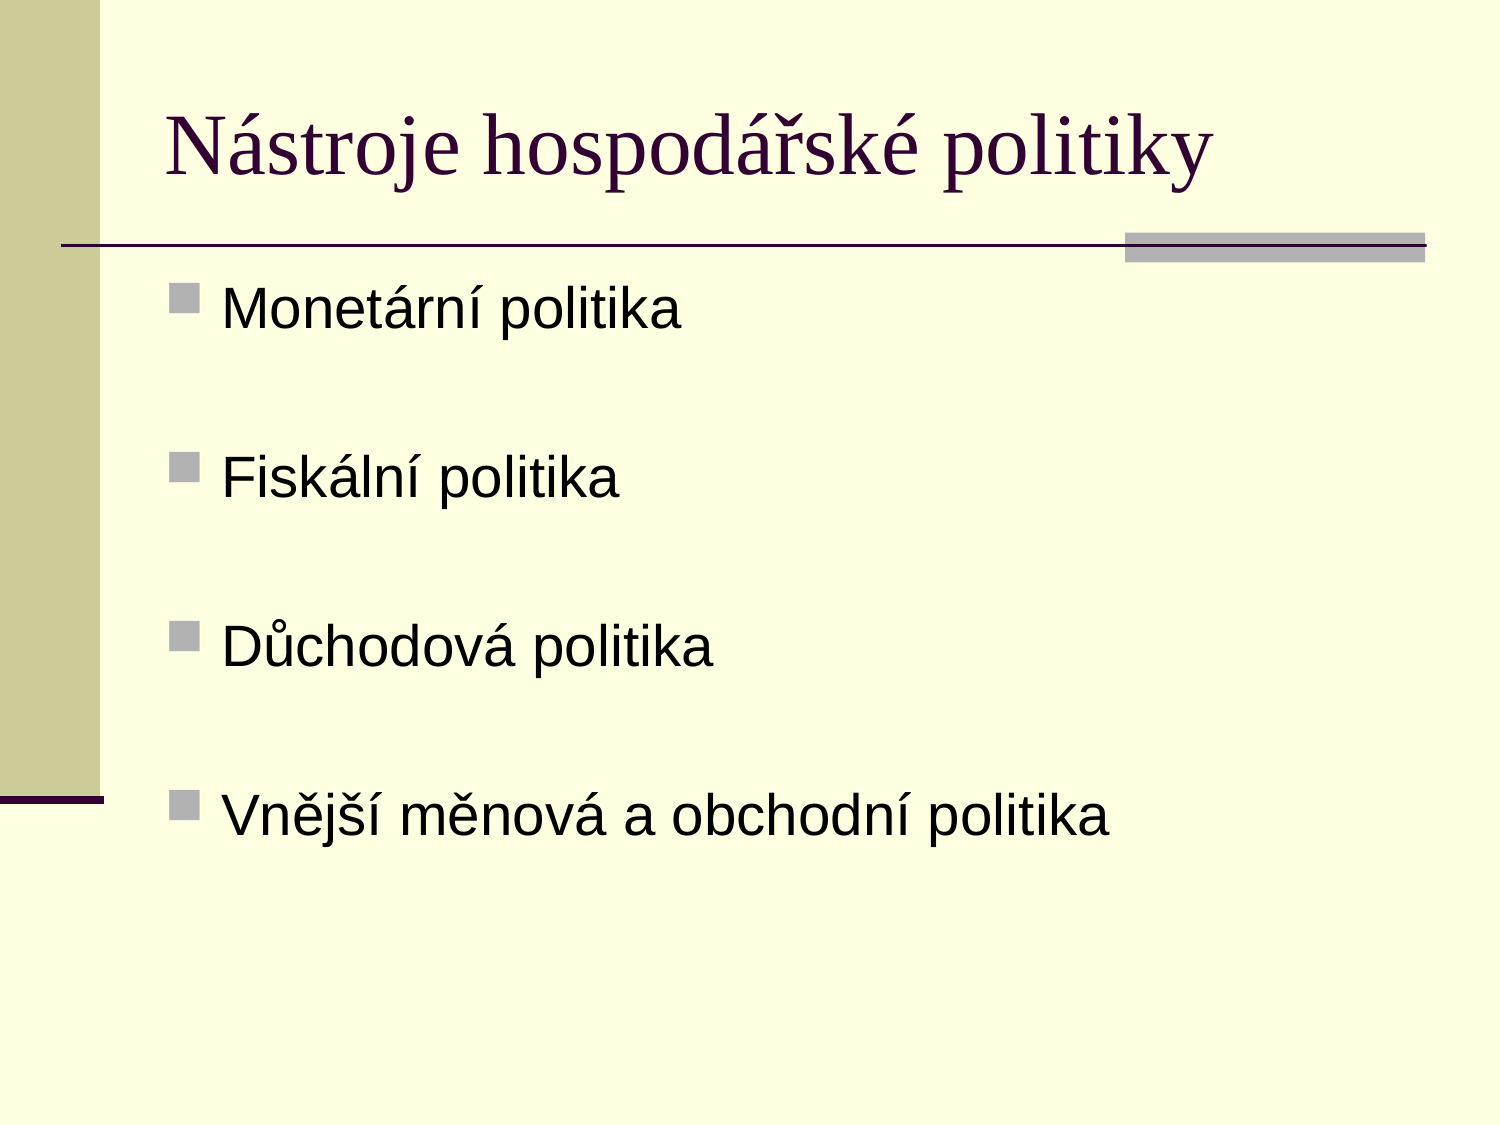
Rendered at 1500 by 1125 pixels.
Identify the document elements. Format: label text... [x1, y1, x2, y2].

title Nástroje hospodářské politiky [150, 45, 1426, 234]
list Monetární politika Fiskální politika Důchodová politika Vnější měnová a obchodní politika [150, 262, 1426, 1006]
